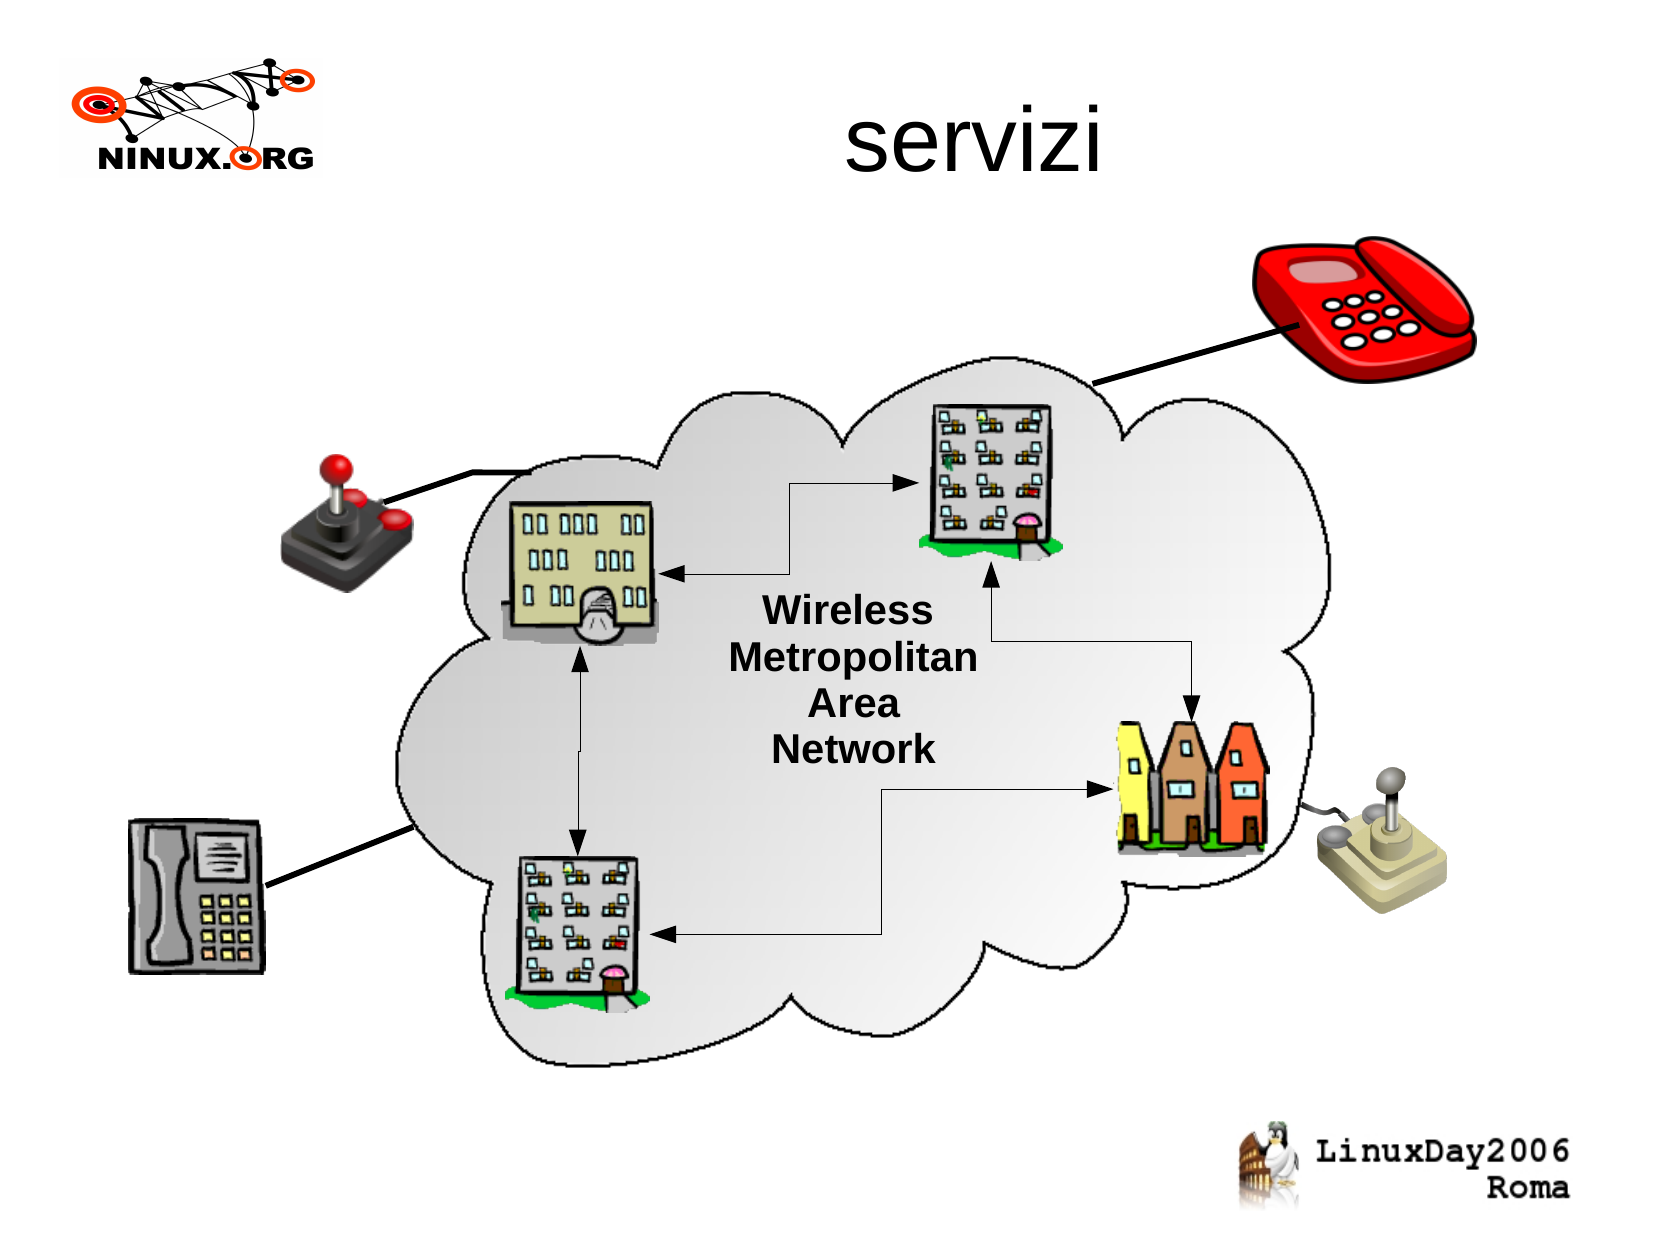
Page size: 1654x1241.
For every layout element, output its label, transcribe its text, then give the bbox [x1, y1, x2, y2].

picture [1234, 1121, 1589, 1211]
picture [280, 236, 1477, 1093]
title servizi [383, 43, 1565, 237]
picture [59, 58, 323, 178]
picture [128, 818, 266, 975]
